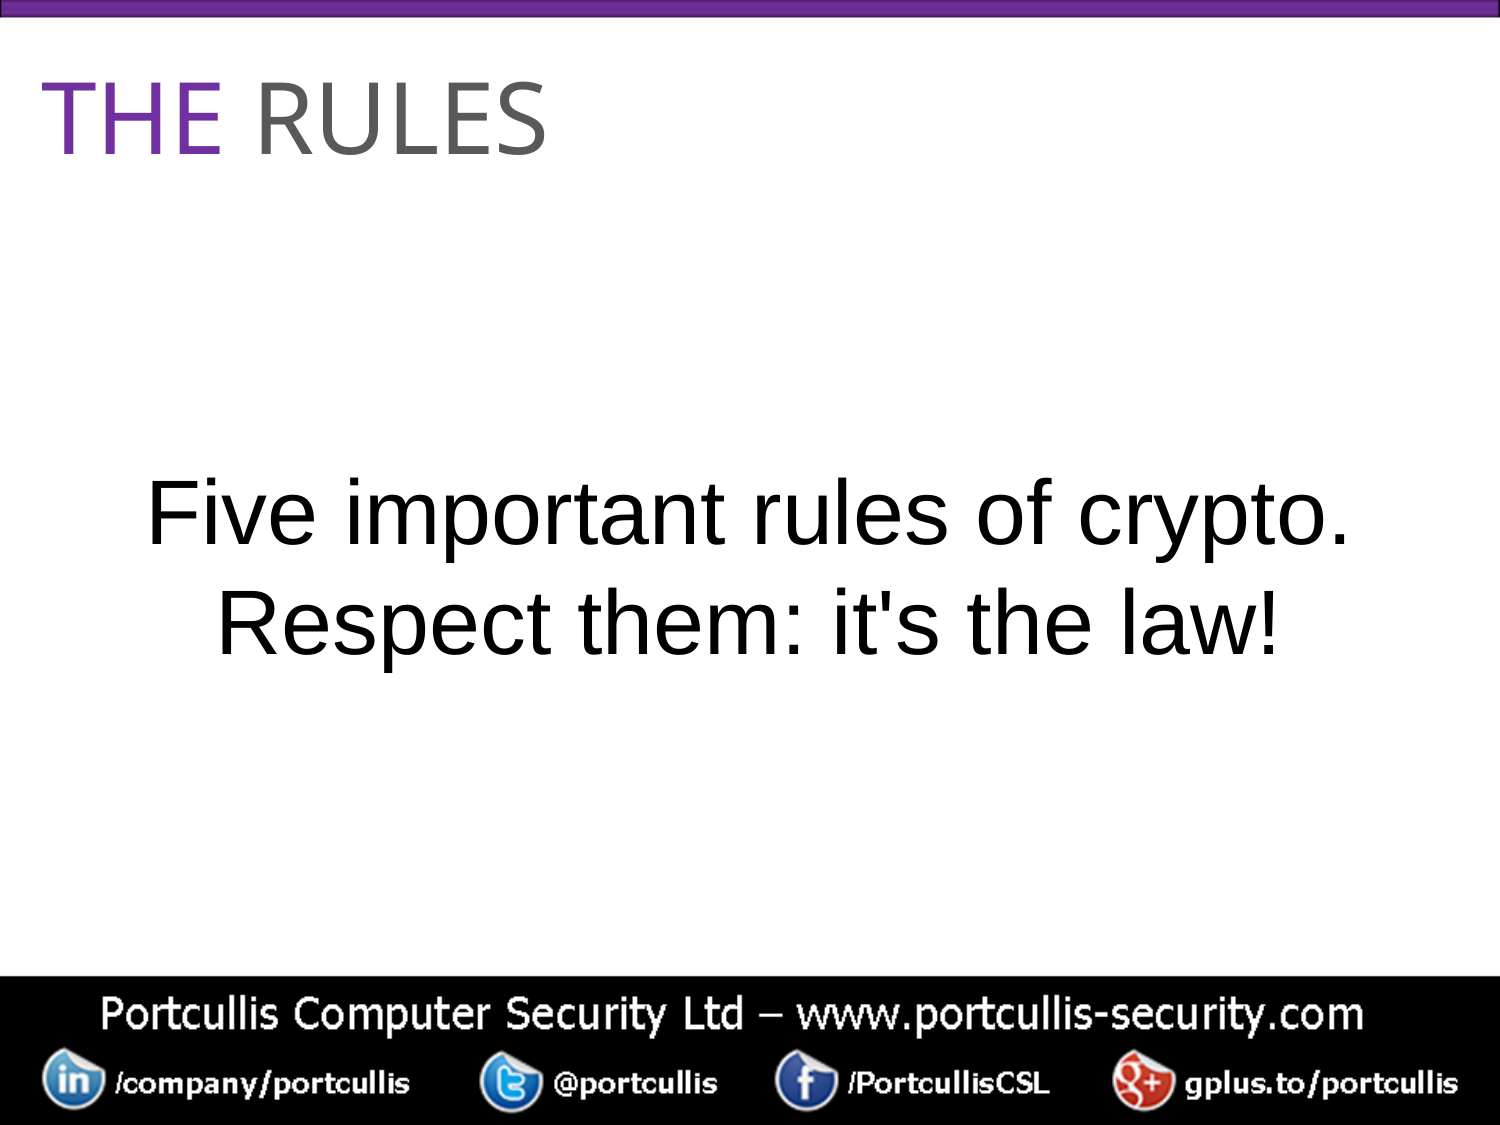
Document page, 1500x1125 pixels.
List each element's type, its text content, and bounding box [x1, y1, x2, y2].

title THE RULES [41, 42, 1434, 202]
picture [0, 680, 1500, 1125]
picture [0, 0, 1500, 445]
text_box Five important rules of crypto. Respect them: it's the law! [0, 445, 1500, 680]
